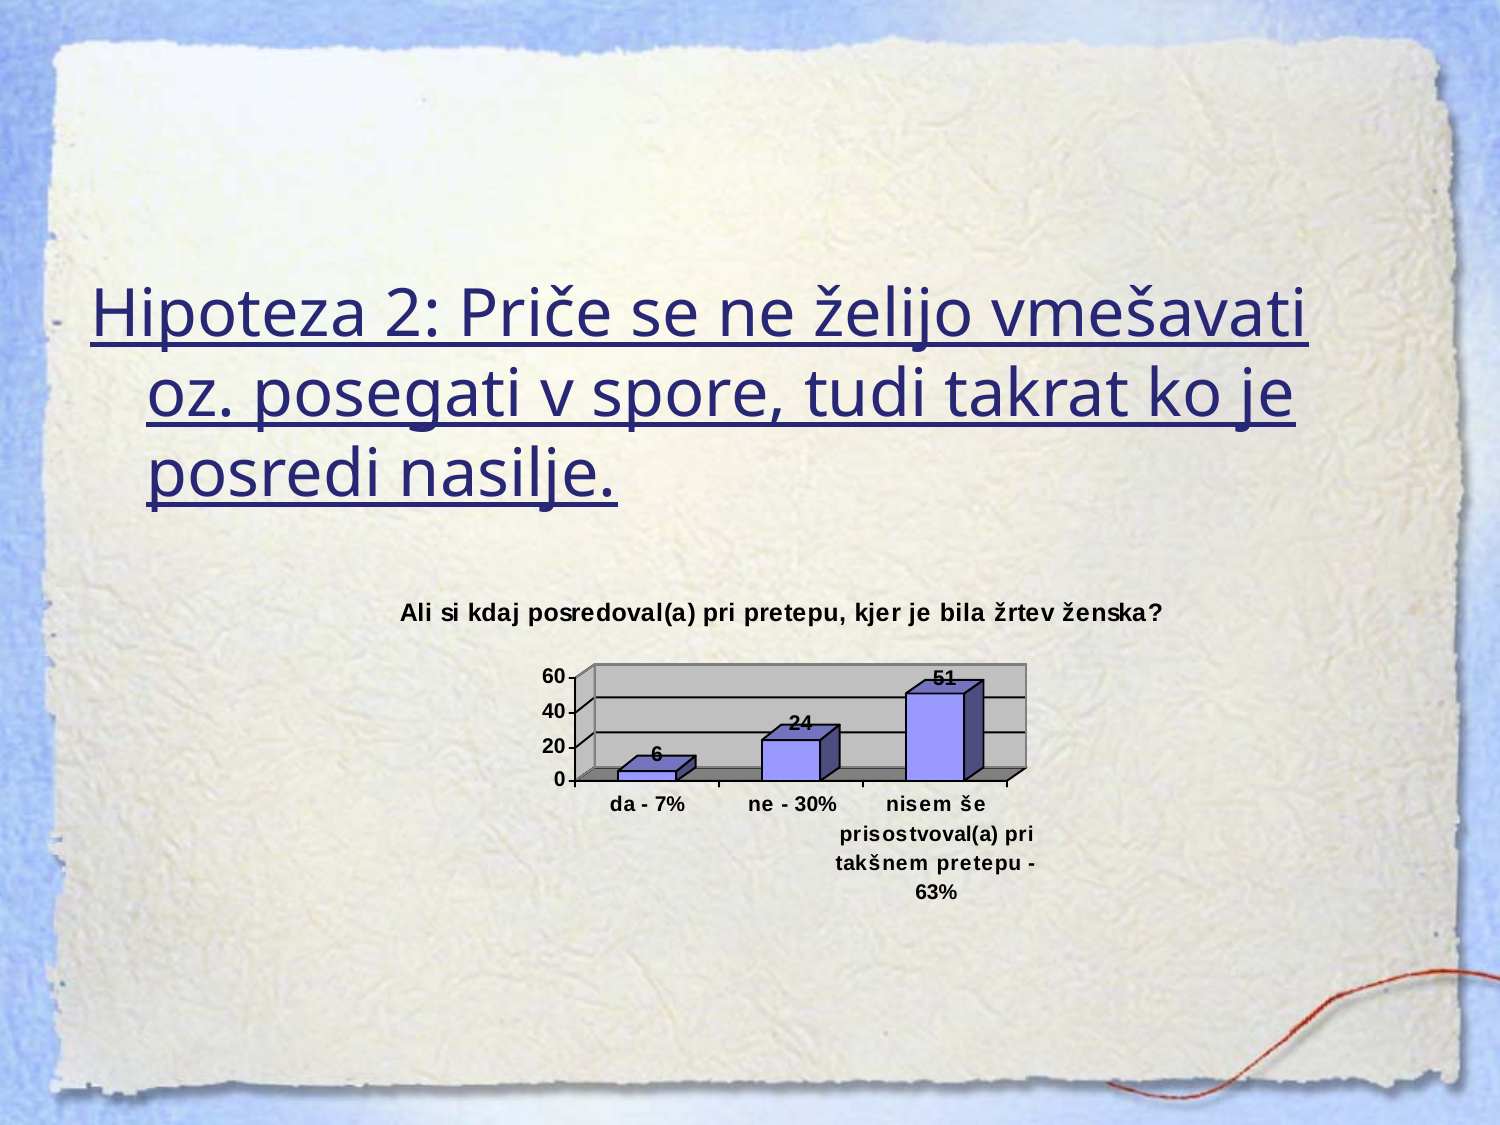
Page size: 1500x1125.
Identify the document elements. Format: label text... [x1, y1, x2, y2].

list Hipoteza 2: Priče se ne želijo vmešavati oz. posegati v spore, tudi takrat ko je posredi nasilje. [75, 262, 1425, 1005]
picture [0, 0, 1500, 1125]
